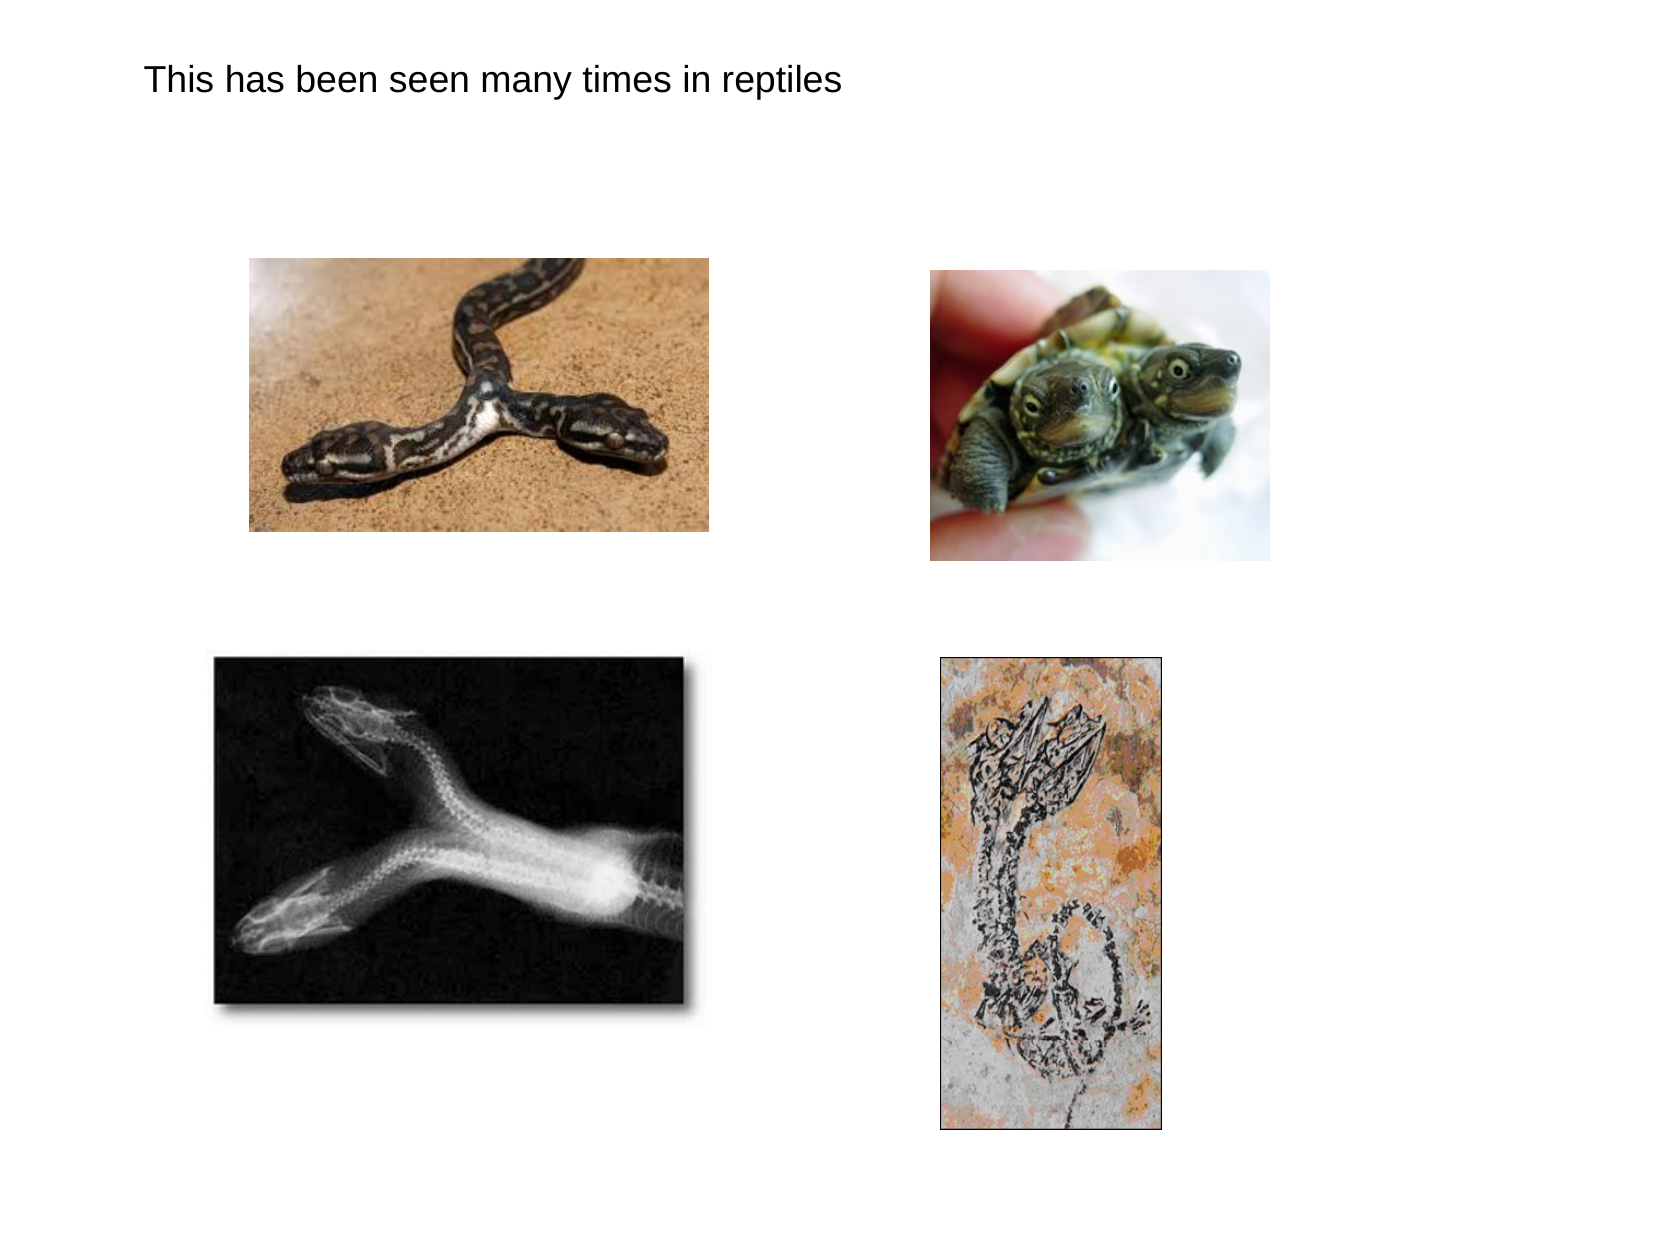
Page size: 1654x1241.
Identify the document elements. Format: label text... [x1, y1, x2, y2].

picture [930, 270, 1270, 562]
picture [206, 649, 712, 1029]
picture [940, 657, 1162, 1130]
text_box This has been seen many times in reptiles [128, 51, 991, 109]
picture [249, 258, 709, 532]
